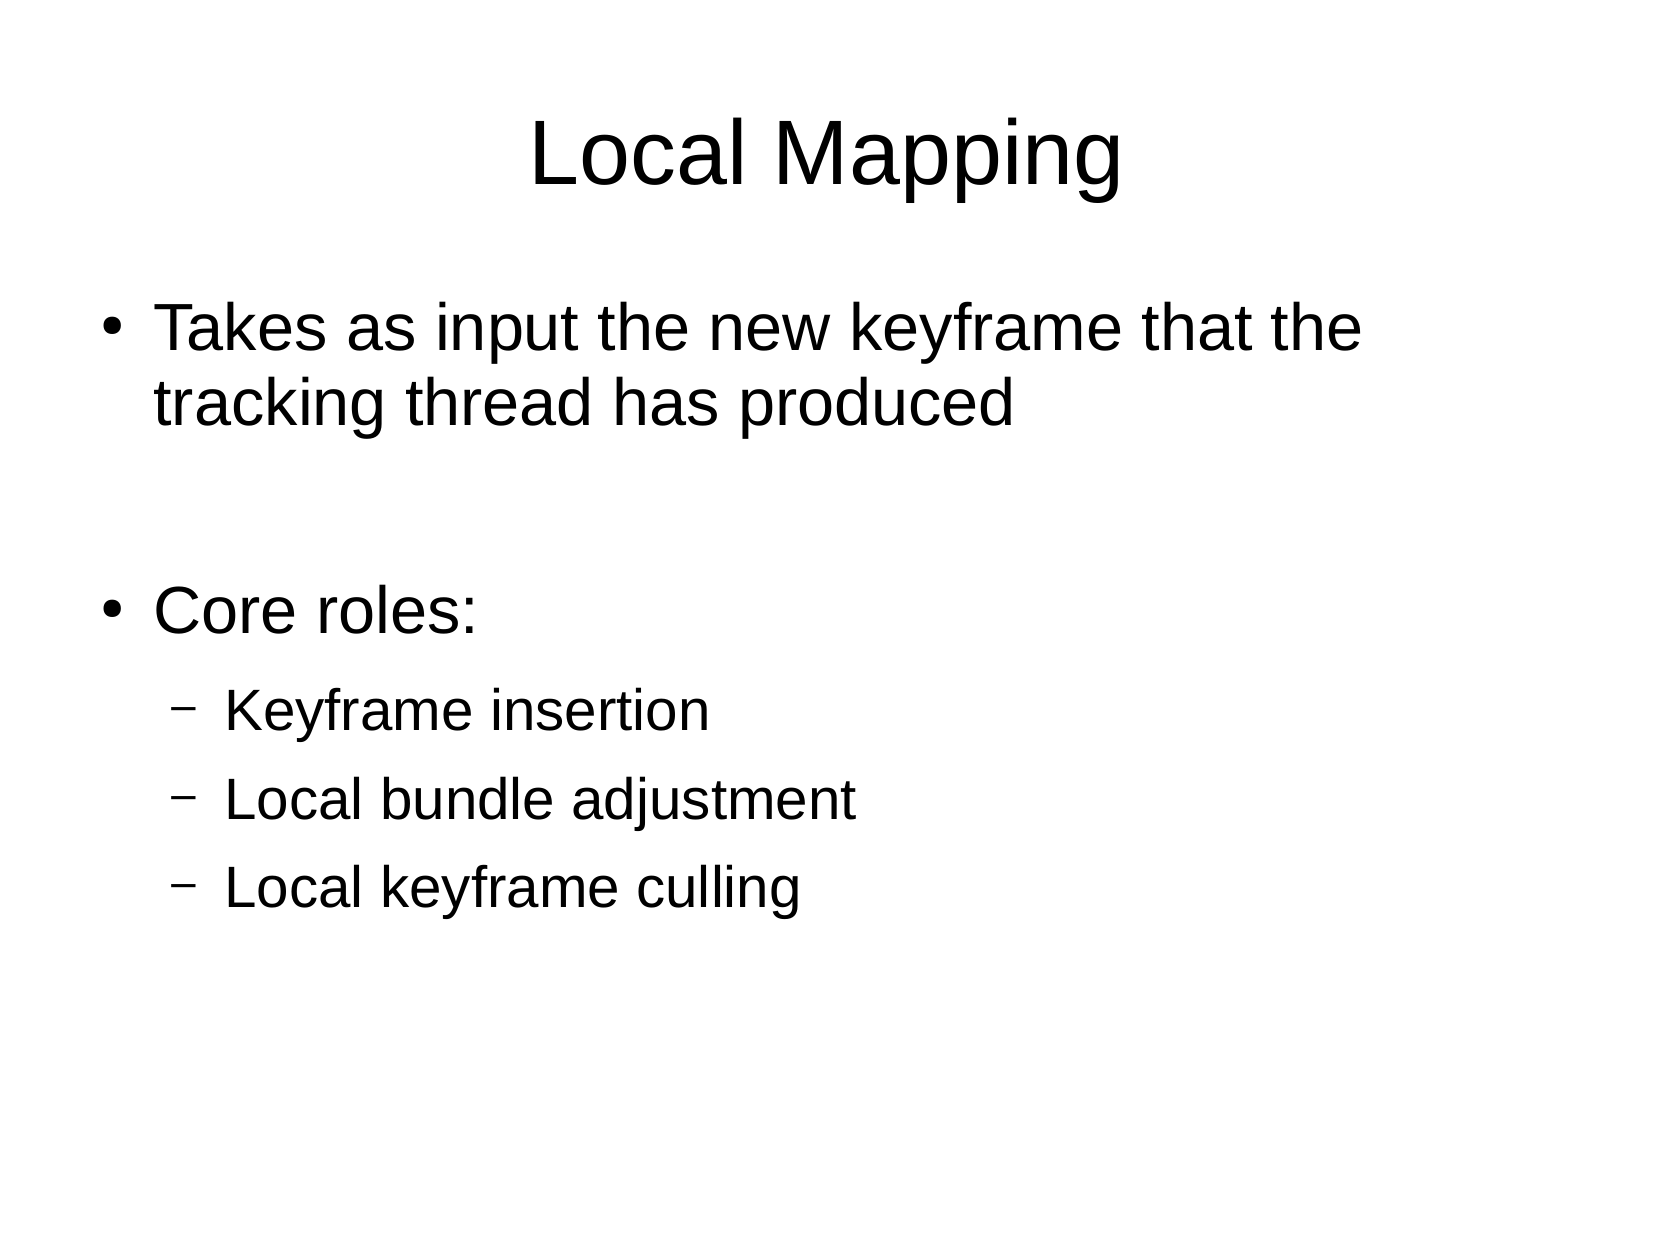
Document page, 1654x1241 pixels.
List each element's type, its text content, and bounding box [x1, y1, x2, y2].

title Local Mapping [82, 49, 1571, 257]
list Takes as input the new keyframe that the tracking thread has produced Core roles: Keyframe insertion Local bundle adjustment Local keyframe culling [82, 290, 1571, 1010]
